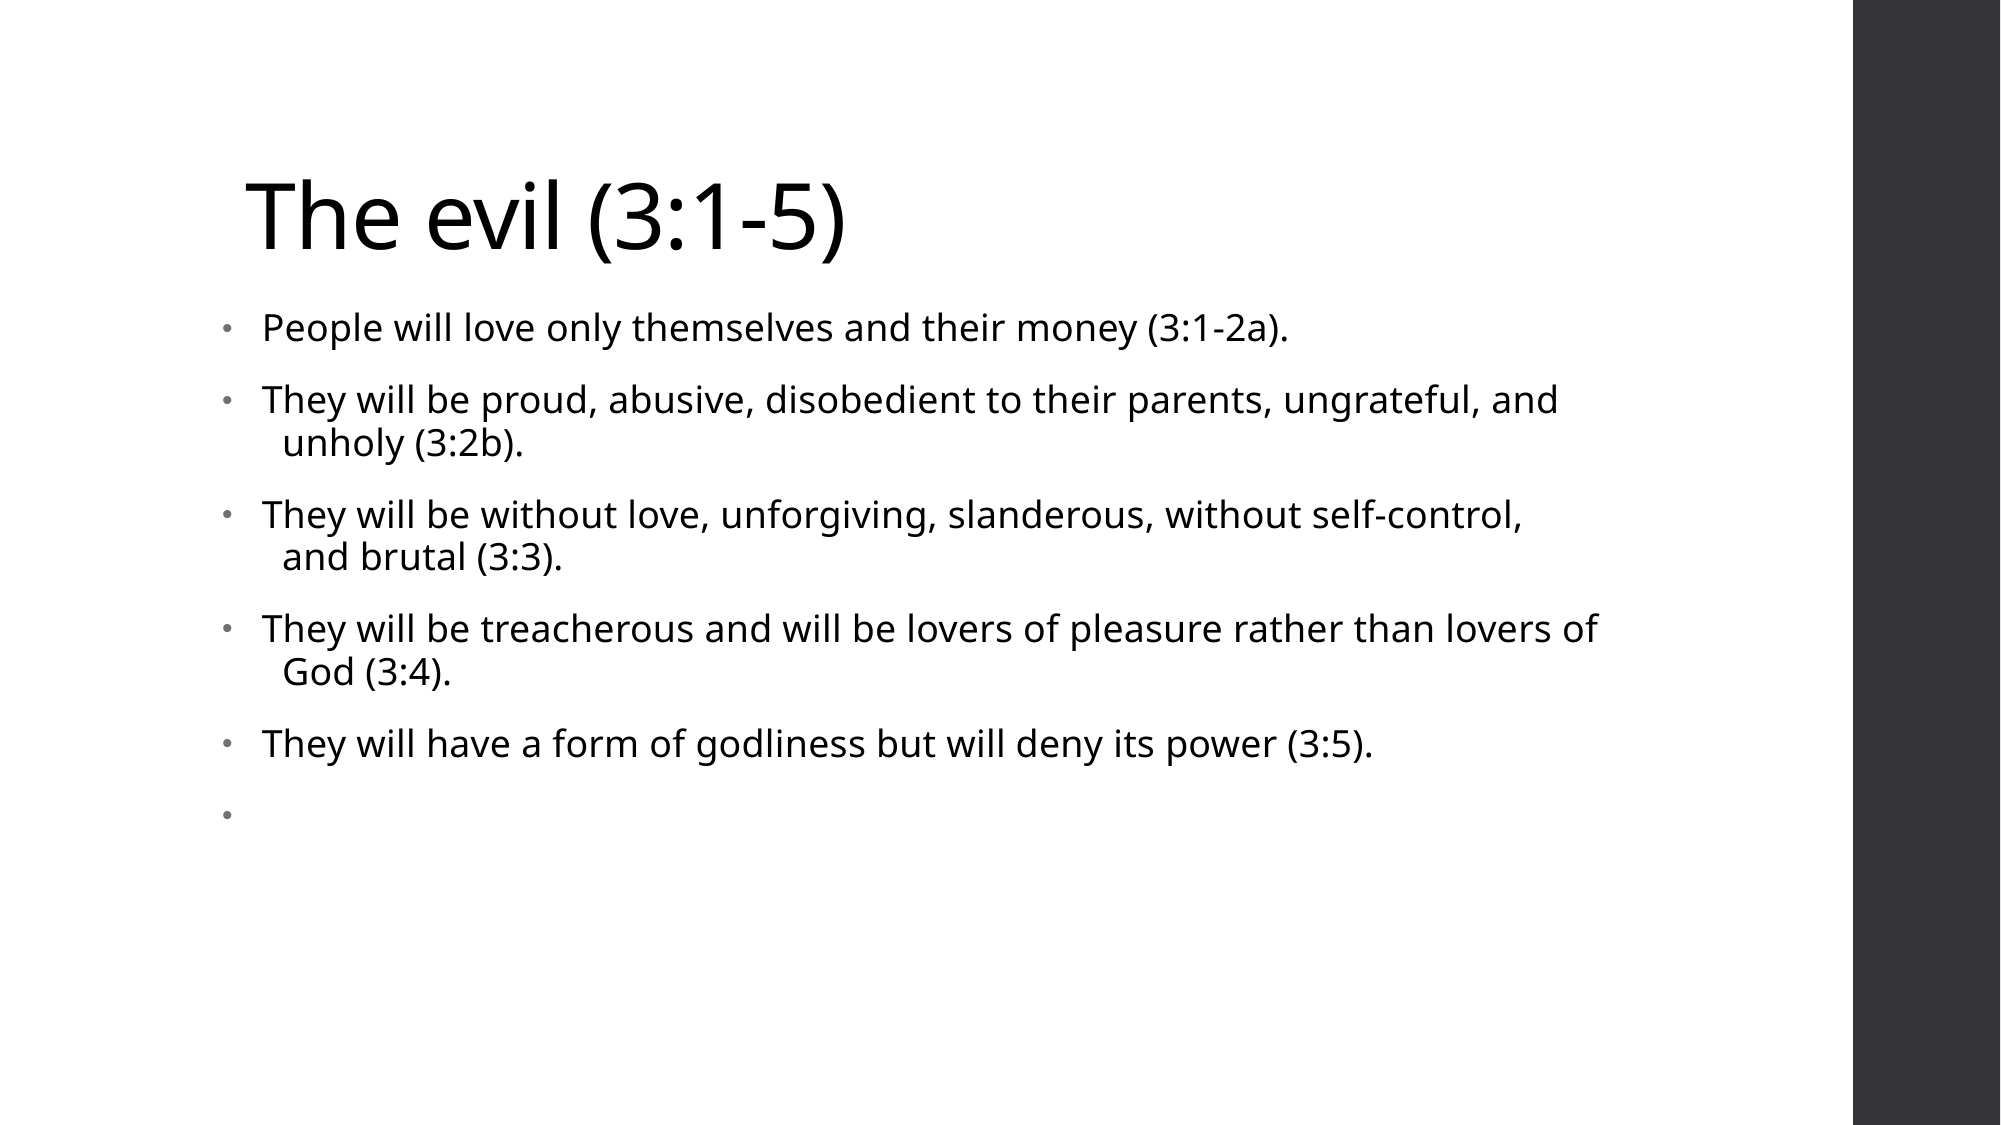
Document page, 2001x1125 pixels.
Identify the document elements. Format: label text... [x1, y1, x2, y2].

list People will love only themselves and their money (3:1-2a). They will be proud, abusive, disobedient to their parents, ungrateful, and unholy (3:2b). They will be without love, unforgiving, slanderous, without self-control, and brutal (3:3). They will be treacherous and will be lovers of pleasure rather than lovers of God (3:4). They will have a form of godliness but will deny its power (3:5). [206, 299, 1617, 1014]
title The evil (3:1-5) [206, 60, 1797, 278]
